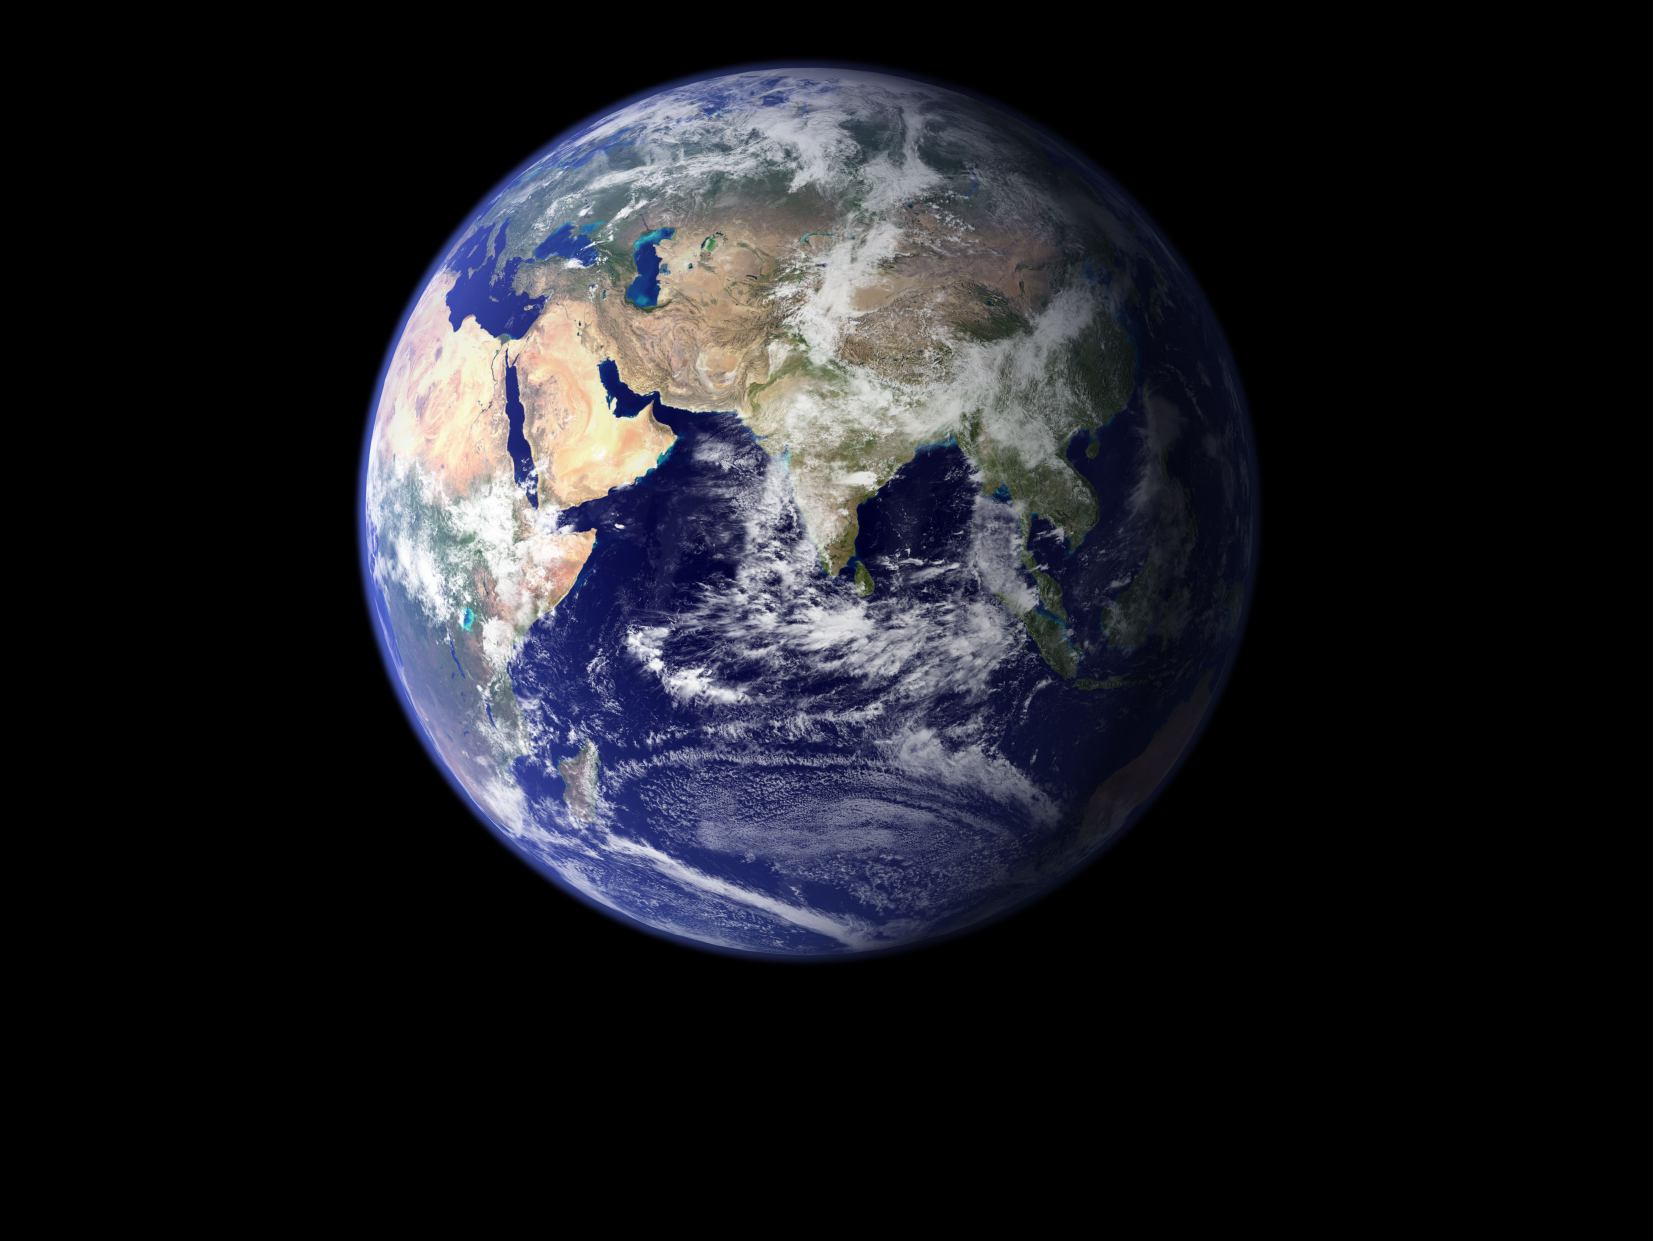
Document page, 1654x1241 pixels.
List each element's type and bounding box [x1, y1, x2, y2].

picture [300, 2, 1318, 1021]
